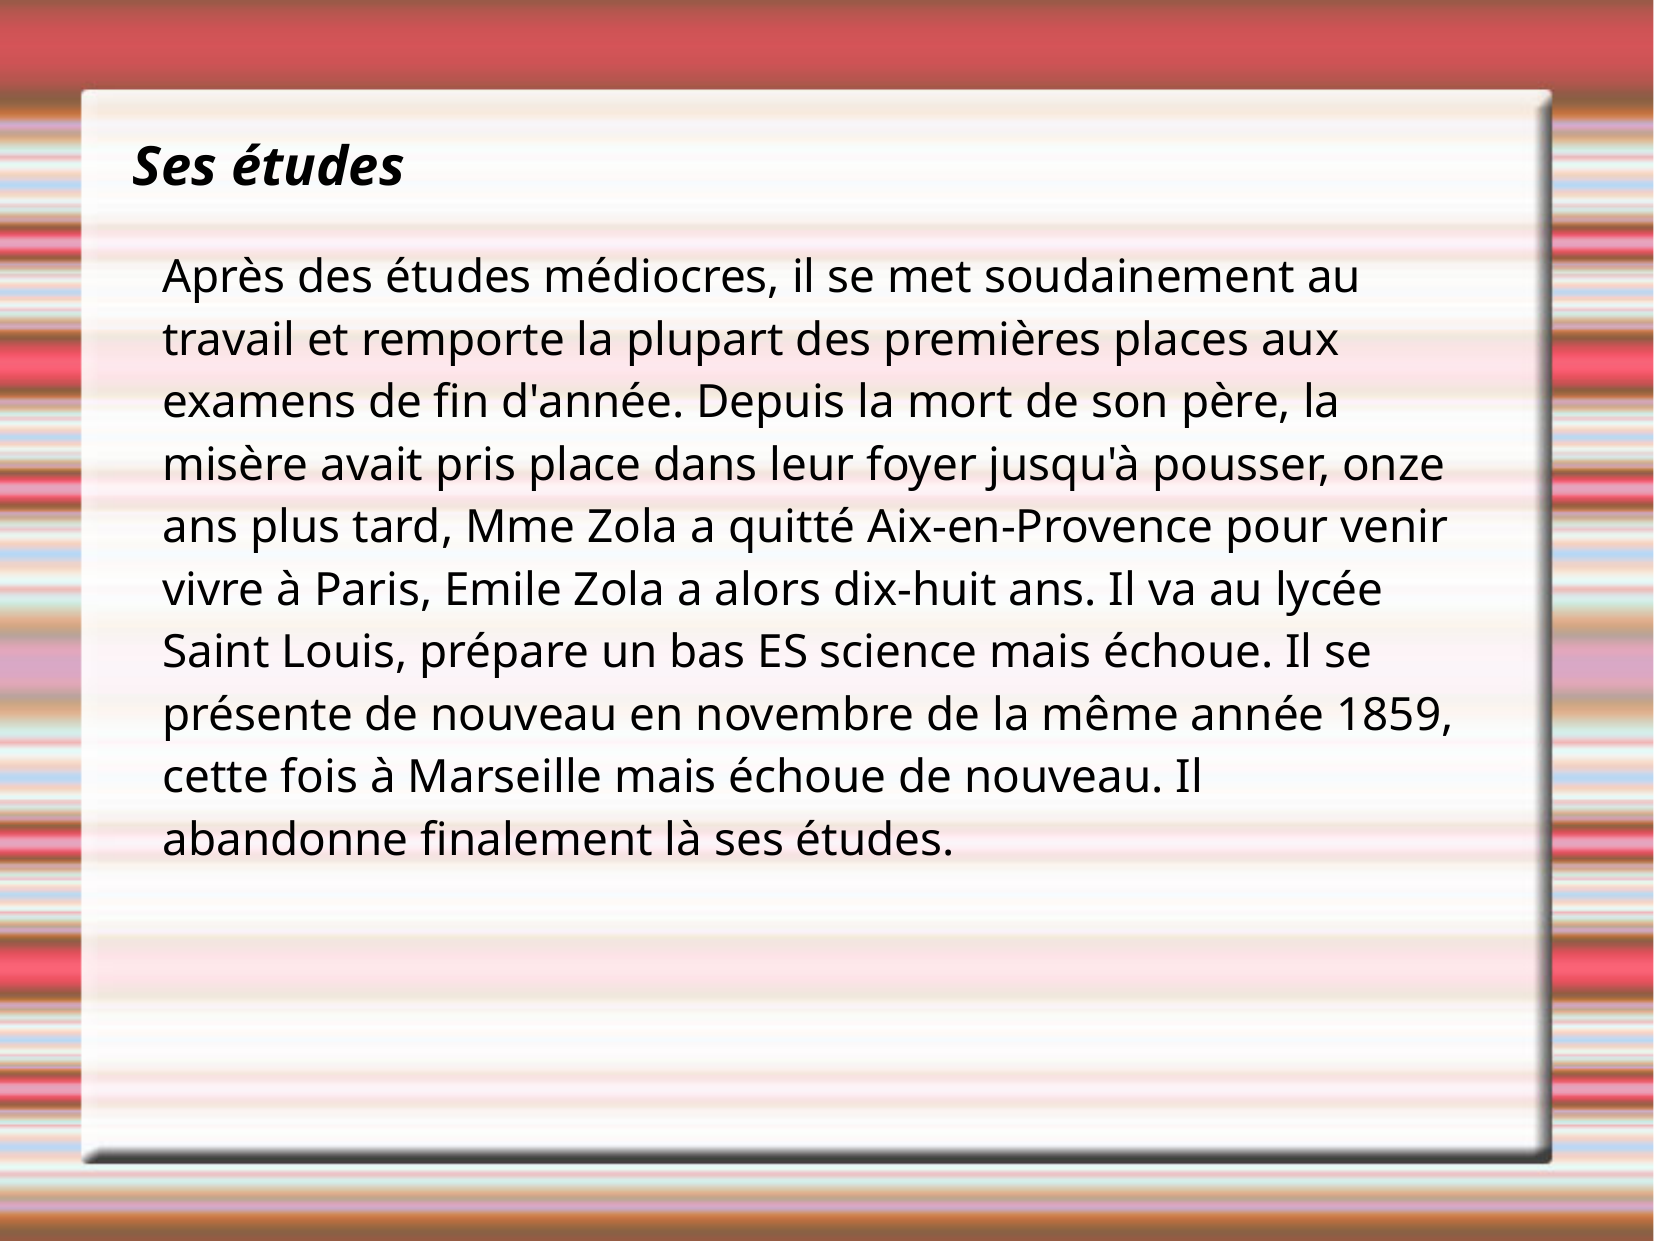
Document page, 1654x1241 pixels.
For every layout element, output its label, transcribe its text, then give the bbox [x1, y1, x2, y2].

text_box Après des études médiocres, il se met soudainement au travail et remporte la plupart des premières places aux examens de fin d'année. Depuis la mort de son père, la misère avait pris place dans leur foyer jusqu'à pousser, onze ans plus tard, Mme Zola a quitté Aix-en-Provence pour venir vivre à Paris, Emile Zola a alors dix-huit ans. Il va au lycée Saint Louis, prépare un bas ES science mais échoue. Il se présente de nouveau en novembre de la même année 1859, cette fois à Marseille mais échoue de nouveau. Il abandonne finalement là ses études. [147, 236, 1477, 749]
text_box Ses études [118, 120, 1447, 196]
picture [0, 0, 1654, 1241]
